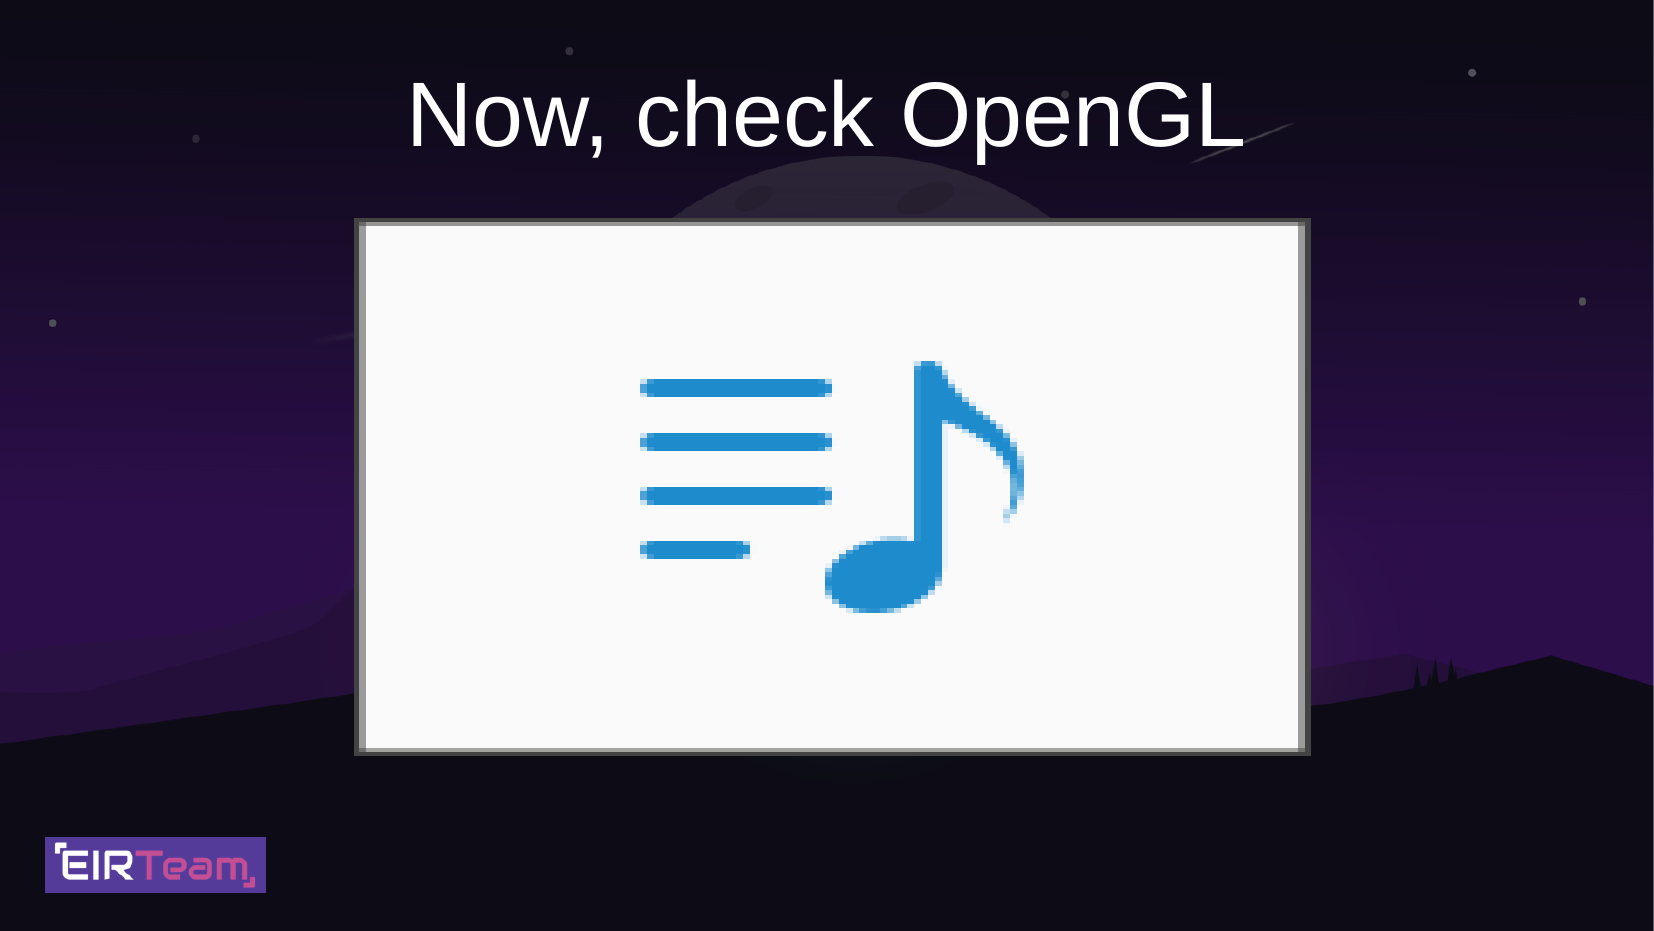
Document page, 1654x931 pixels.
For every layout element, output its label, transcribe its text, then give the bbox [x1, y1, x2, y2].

picture [0, 0, 1654, 931]
title Now, check OpenGL [82, 37, 1571, 193]
text_box [353, 217, 1313, 757]
